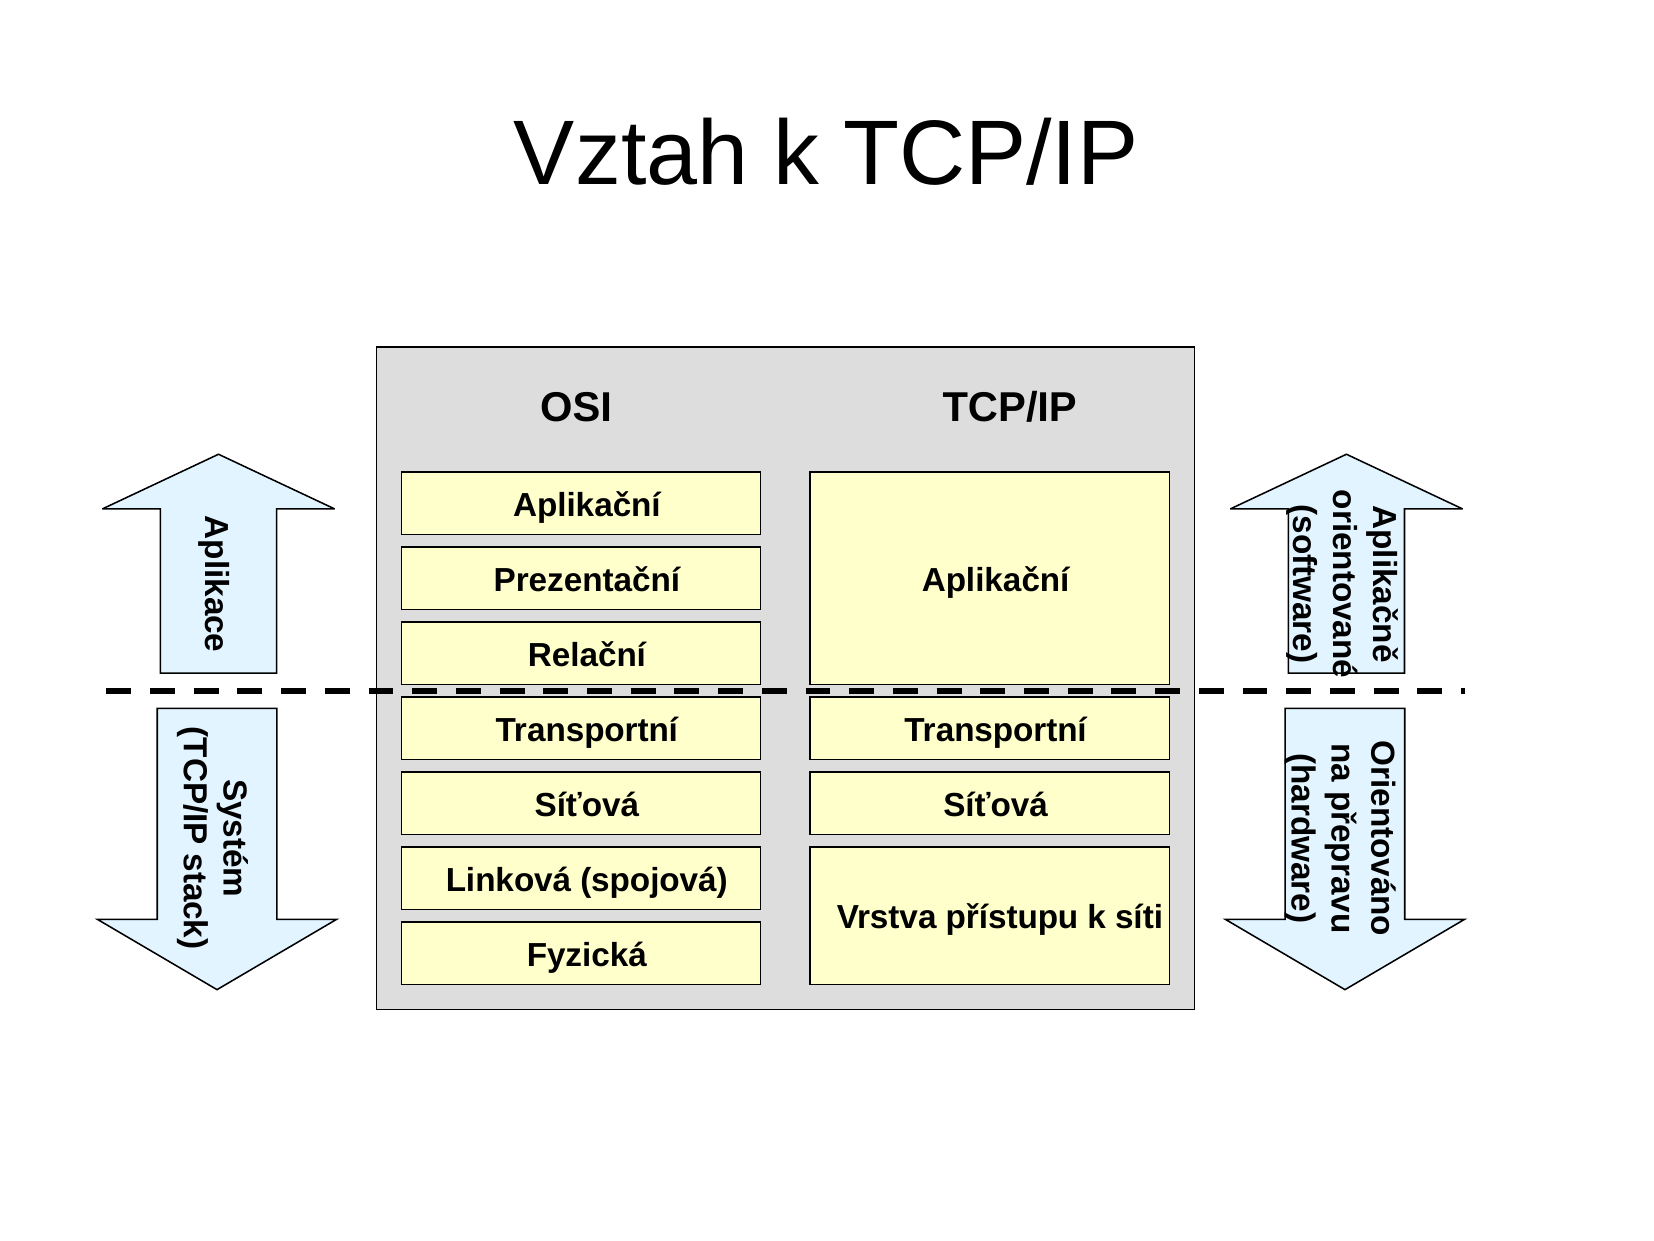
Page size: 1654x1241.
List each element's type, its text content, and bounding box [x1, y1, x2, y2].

text_box TCP/IP [810, 371, 1195, 438]
text_box Síťová [401, 771, 761, 835]
text_box Aplikace [102, 454, 335, 674]
text_box Fyzická [401, 921, 761, 985]
text_box OSI [376, 371, 761, 438]
text_box Vrstva přístupu k síti [810, 846, 1170, 985]
text_box [376, 346, 1195, 1010]
text_box Transportní [810, 696, 1170, 760]
text_box Aplikační [401, 471, 761, 535]
title Vztah k TCP/IP [82, 49, 1571, 257]
text_box Síťová [810, 771, 1170, 835]
text_box Prezentační [401, 546, 761, 610]
text_box Orientováno na přepravu (hardware) [1225, 708, 1465, 990]
text_box Aplikačně orientované (software) [1230, 454, 1463, 674]
text_box Systém (TCP/IP stack) [97, 708, 337, 990]
text_box Relační [401, 621, 761, 685]
text_box Linková (spojová) [401, 846, 761, 910]
text_box Aplikační [810, 471, 1170, 685]
text_box Transportní [401, 696, 761, 760]
